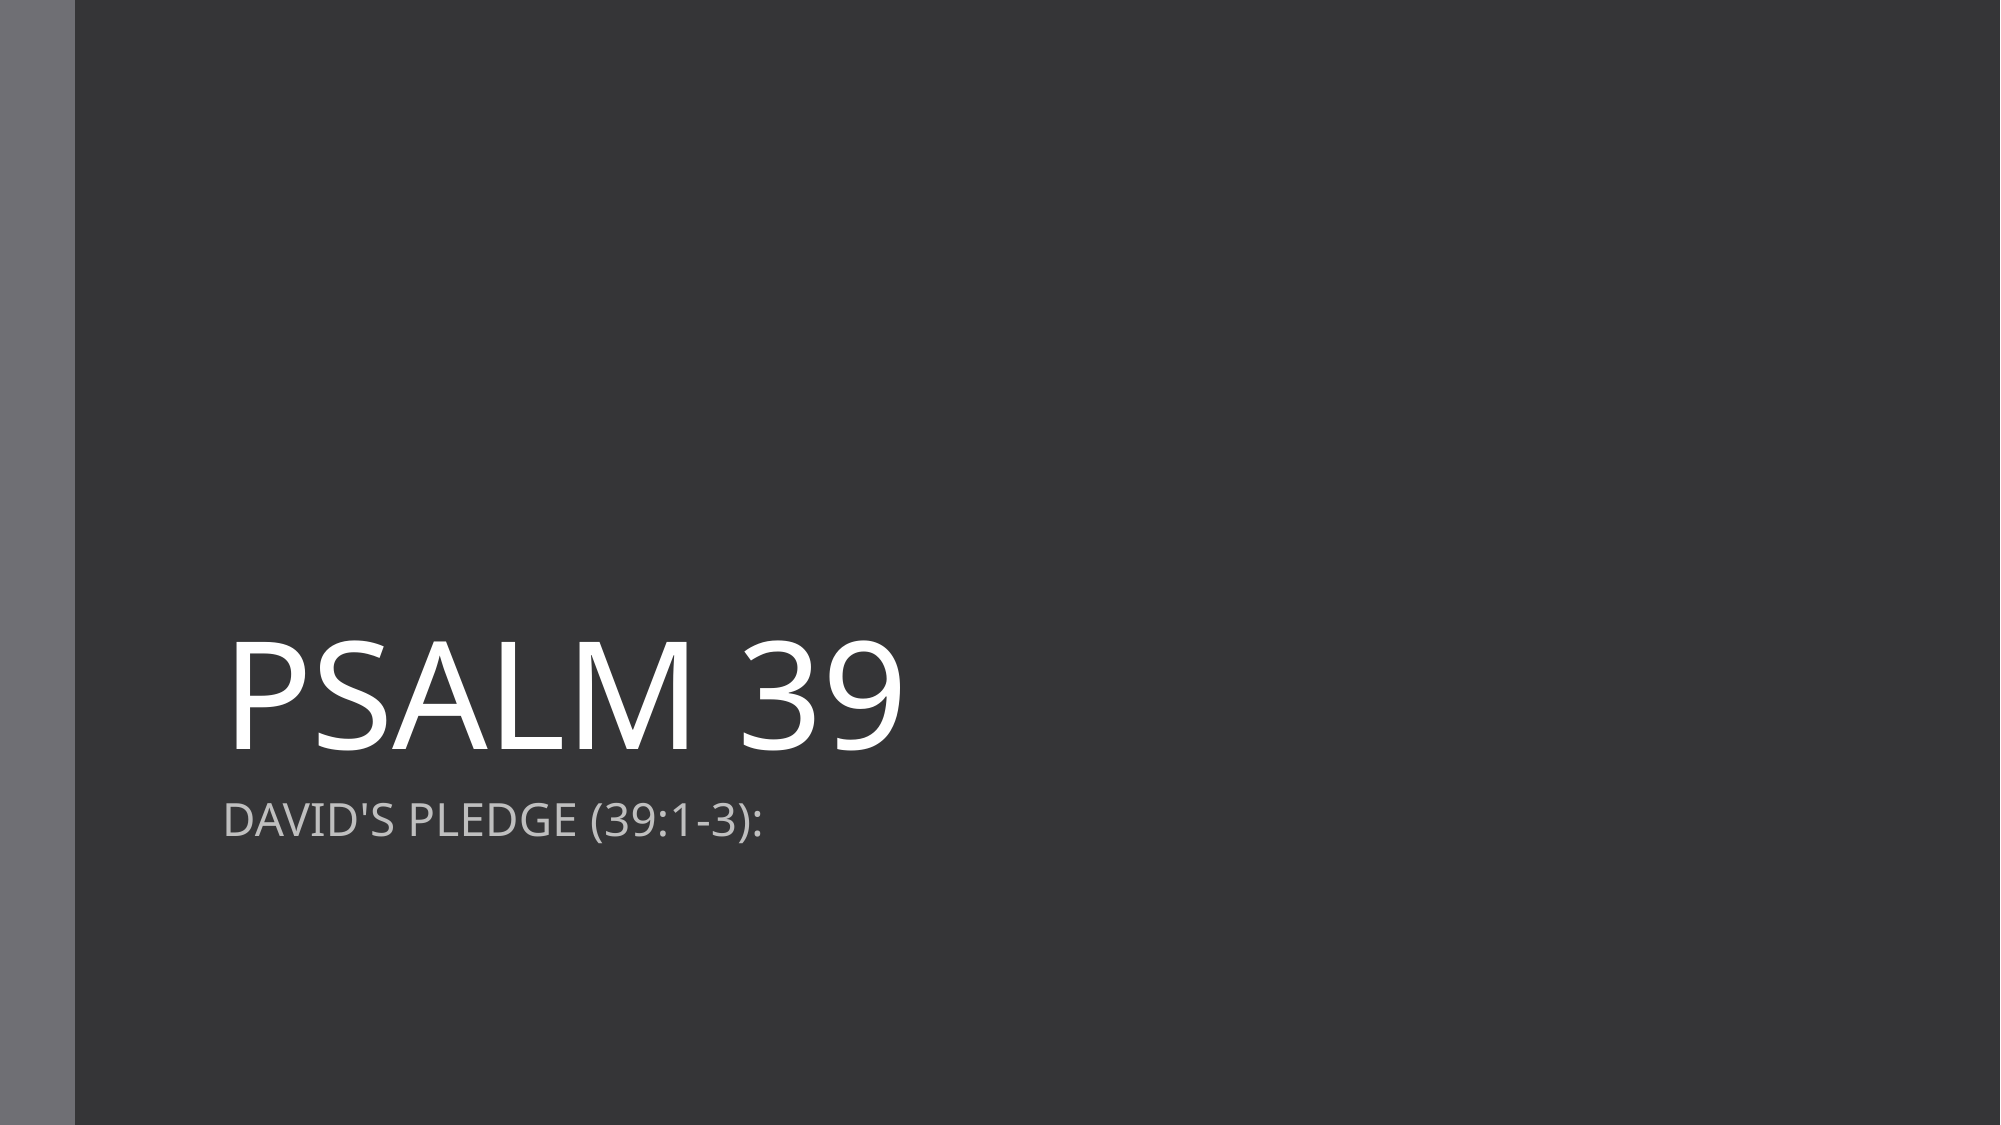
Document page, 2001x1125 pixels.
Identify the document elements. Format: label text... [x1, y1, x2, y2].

subtitle DAVID'S PLEDGE (39:1-3): [206, 787, 1752, 1066]
title PSALM 39 [206, 124, 1752, 787]
